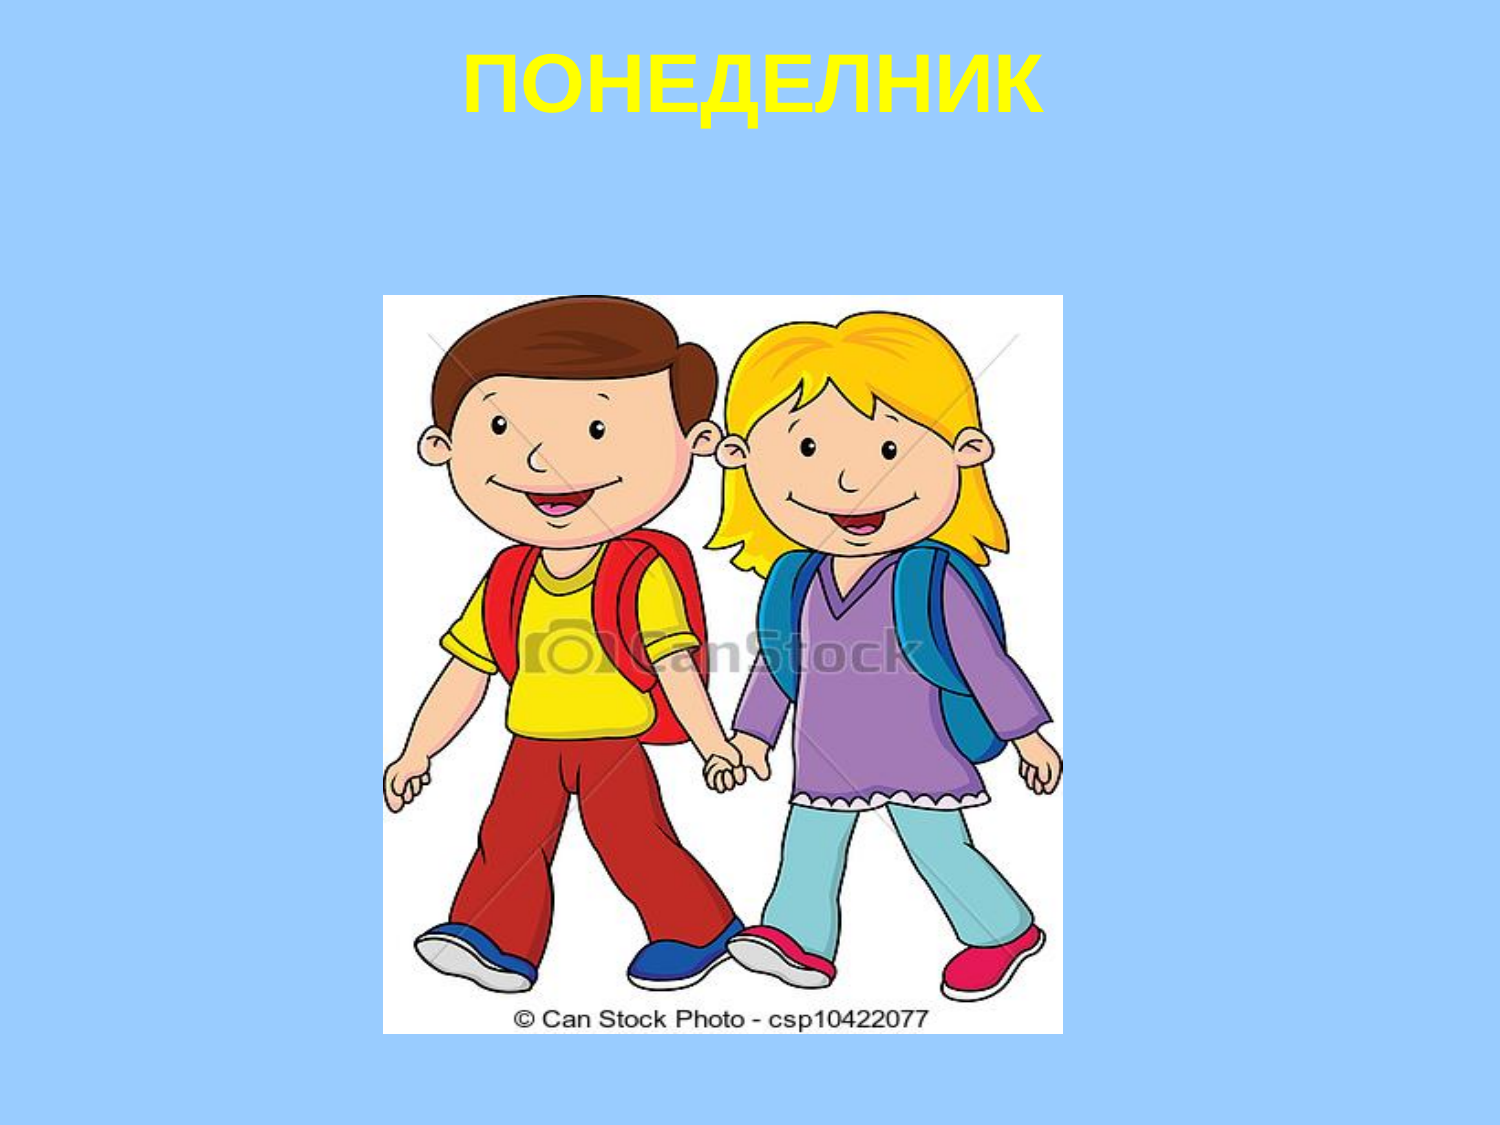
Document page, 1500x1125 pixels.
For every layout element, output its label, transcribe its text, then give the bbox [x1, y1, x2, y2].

picture [383, 295, 1063, 1034]
text_box ПОНEДЕЛНИК [383, 29, 1123, 152]
